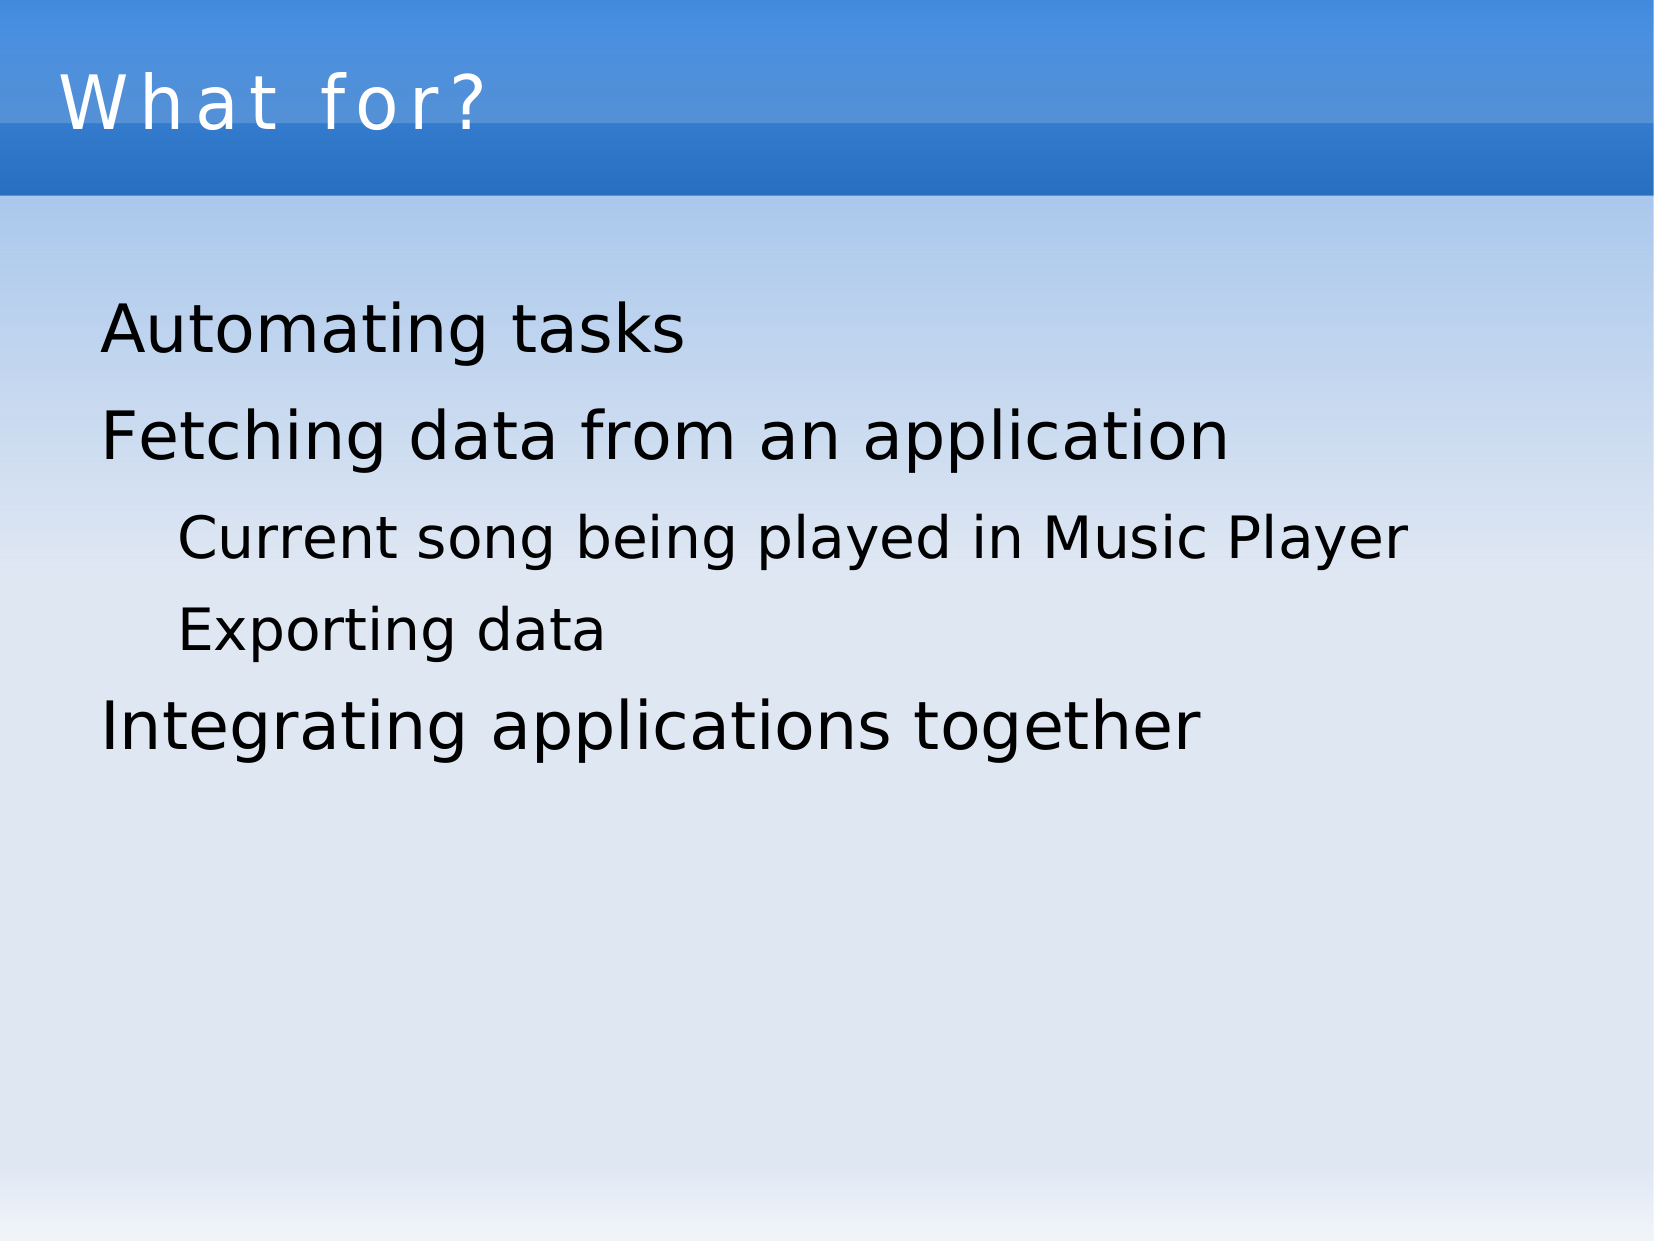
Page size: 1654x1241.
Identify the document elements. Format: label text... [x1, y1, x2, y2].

picture [0, 0, 1654, 1241]
list Automating tasks Fetching data from an application Current song being played in Music Player Exporting data Integrating applications together [82, 290, 1571, 1109]
title What for? [59, 29, 1270, 178]
